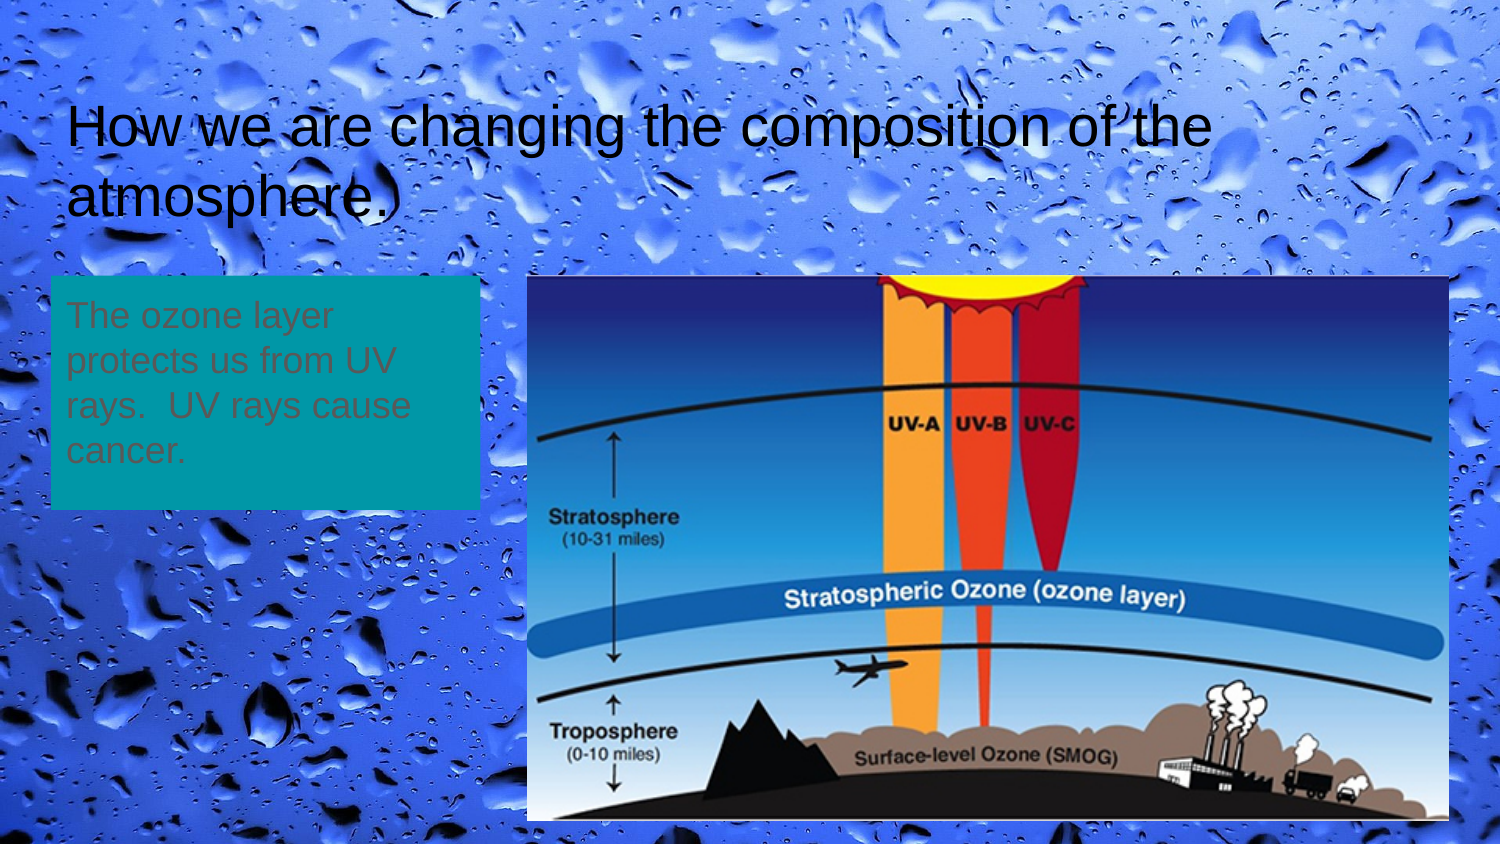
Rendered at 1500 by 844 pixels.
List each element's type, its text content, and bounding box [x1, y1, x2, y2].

title How we are changing the composition of the atmosphere. [51, 72, 1449, 247]
picture [0, 0, 1500, 844]
list The ozone layer protects us from UV rays. UV rays cause cancer. [51, 275, 481, 510]
